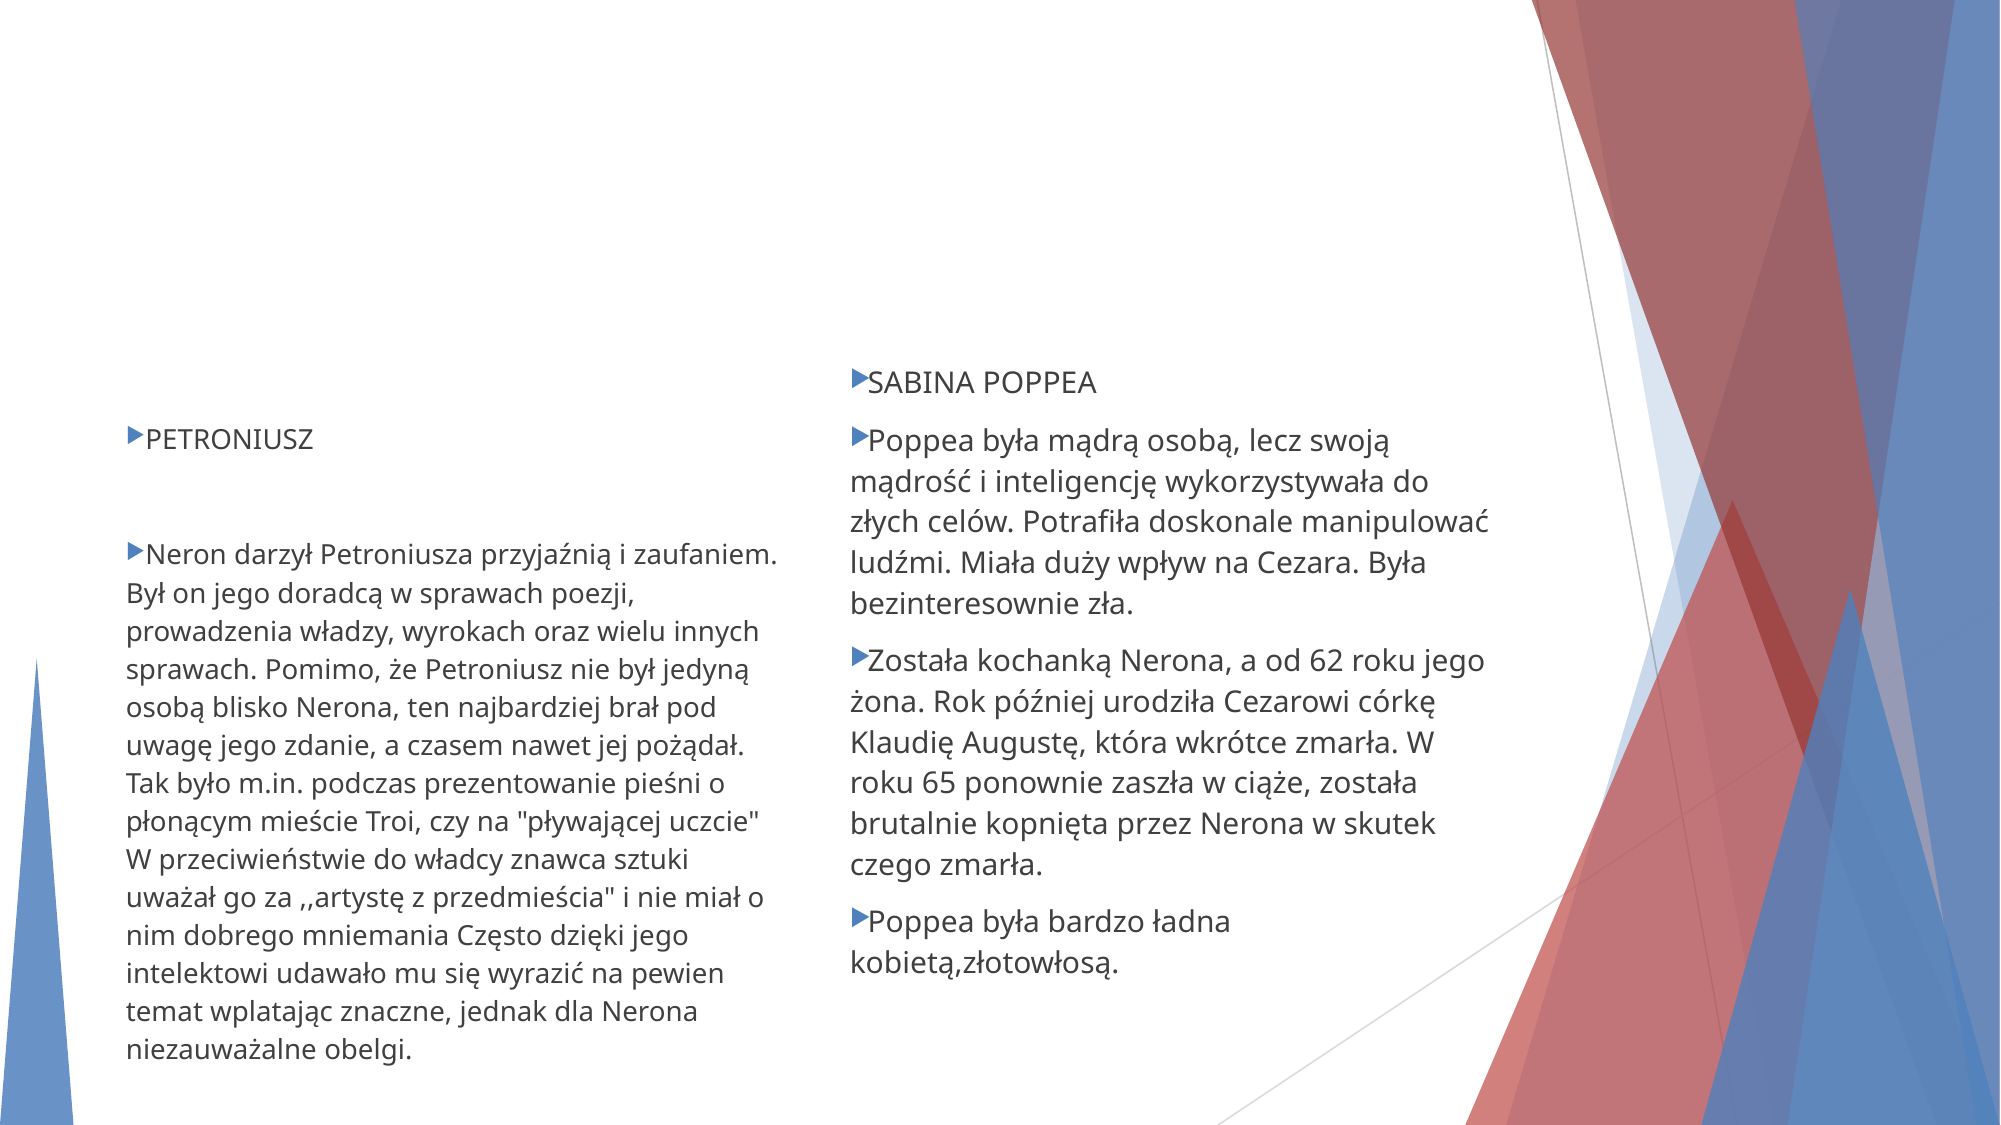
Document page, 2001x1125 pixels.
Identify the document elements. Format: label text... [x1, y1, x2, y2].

list PETRONIUSZ Neron darzył Petroniusza przyjaźnią i zaufaniem. Był on jego doradcą w sprawach poezji, prowadzenia władzy, wyrokach oraz wielu innych sprawach. Pomimo, że Petroniusz nie był jedyną osobą blisko Nerona, ten najbardziej brał pod uwagę jego zdanie, a czasem nawet jej pożądał. Tak było m.in. podczas prezentowanie pieśni o płonącym mieście Troi, czy na "pływającej uczcie" W przeciwieństwie do władcy znawca sztuki uważał go za ,,artystę z przedmieścia" i nie miał o nim dobrego mniemania Często dzięki jego intelektowi udawało mu się wyrazić na pewien temat wplatając znaczne, jednak dla Nerona niezauważalne obelgi. [111, 354, 798, 1080]
list SABINA POPPEA Poppea była mądrą osobą, lecz swoją mądrość i inteligencję wykorzystywała do złych celów. Potrafiła doskonale manipulować ludźmi. Miała duży wpływ na Cezara. Była bezinteresownie zła. Została kochanką Nerona, a od 62 roku jego żona. Rok później urodziła Cezarowi córkę Klaudię Augustę, która wkrótce zmarła. W roku 65 ponownie zaszła w ciąże, została brutalnie kopnięta przez Nerona w skutek czego zmarła. Poppea była bardzo ładna kobietą,złotowłosą. [834, 354, 1522, 992]
